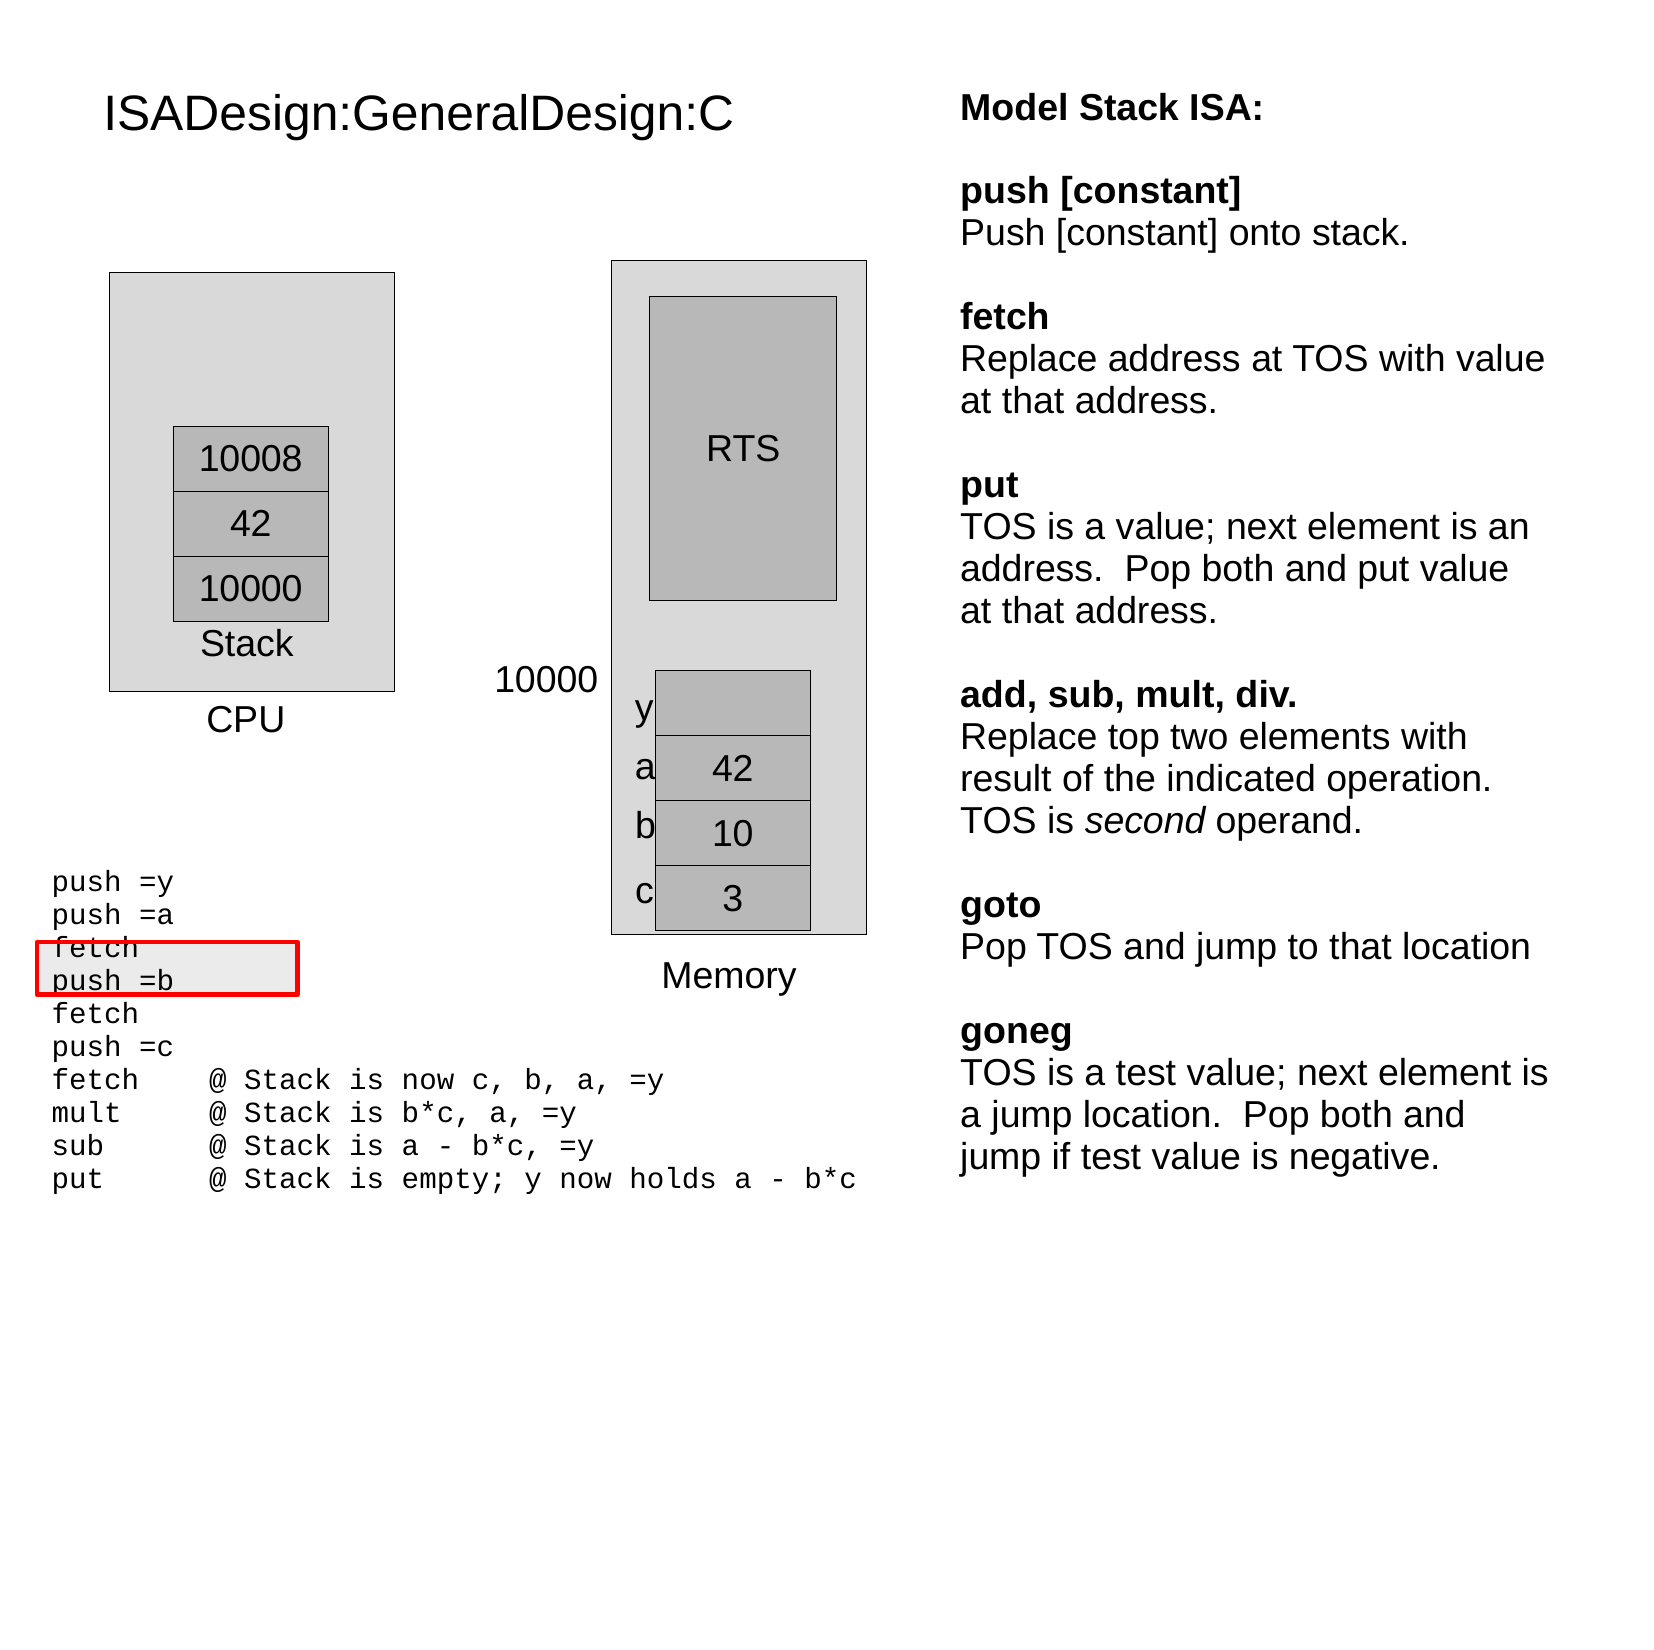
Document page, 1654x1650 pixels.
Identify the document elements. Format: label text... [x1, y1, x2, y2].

text_box [611, 260, 867, 859]
text_box 42 [173, 492, 329, 557]
text_box 10000 [479, 650, 613, 708]
text_box 10000 [173, 557, 329, 622]
text_box CPU [191, 691, 301, 749]
text_box 10 [655, 800, 811, 865]
text_box [109, 272, 395, 692]
text_box ISADesign:GeneralDesign:C [88, 78, 945, 166]
text_box a [620, 737, 671, 795]
text_box c [620, 861, 669, 919]
text_box 10008 [173, 426, 329, 492]
text_box RTS [649, 296, 837, 601]
text_box y [620, 678, 668, 736]
text_box Stack [185, 622, 309, 673]
text_box Model Stack ISA: push [constant] Push [constant] onto stack. fetch Replace address at TOS with value at that address. put TOS is a value; next element is an address. Pop both and put value at that address. add, sub, mult, div. Replace top two elements with result of the indicated operation. TOS is second operand. goto Pop TOS and jump to that location goneg TOS is a test value; next element is a jump location. Pop both and jump if test value is negative. [945, 78, 1571, 1288]
text_box b [620, 796, 671, 854]
text_box [36, 942, 298, 995]
text_box push =y push =a fetch push =b fetch push =c fetch @ Stack is now c, b, a, =y mult @ Stack is b*c, a, =y sub @ Stack is a - b*c, =y put @ Stack is empty; y now holds a - b*c [36, 859, 875, 1187]
text_box 3 [655, 865, 811, 931]
text_box 42 [655, 735, 811, 800]
